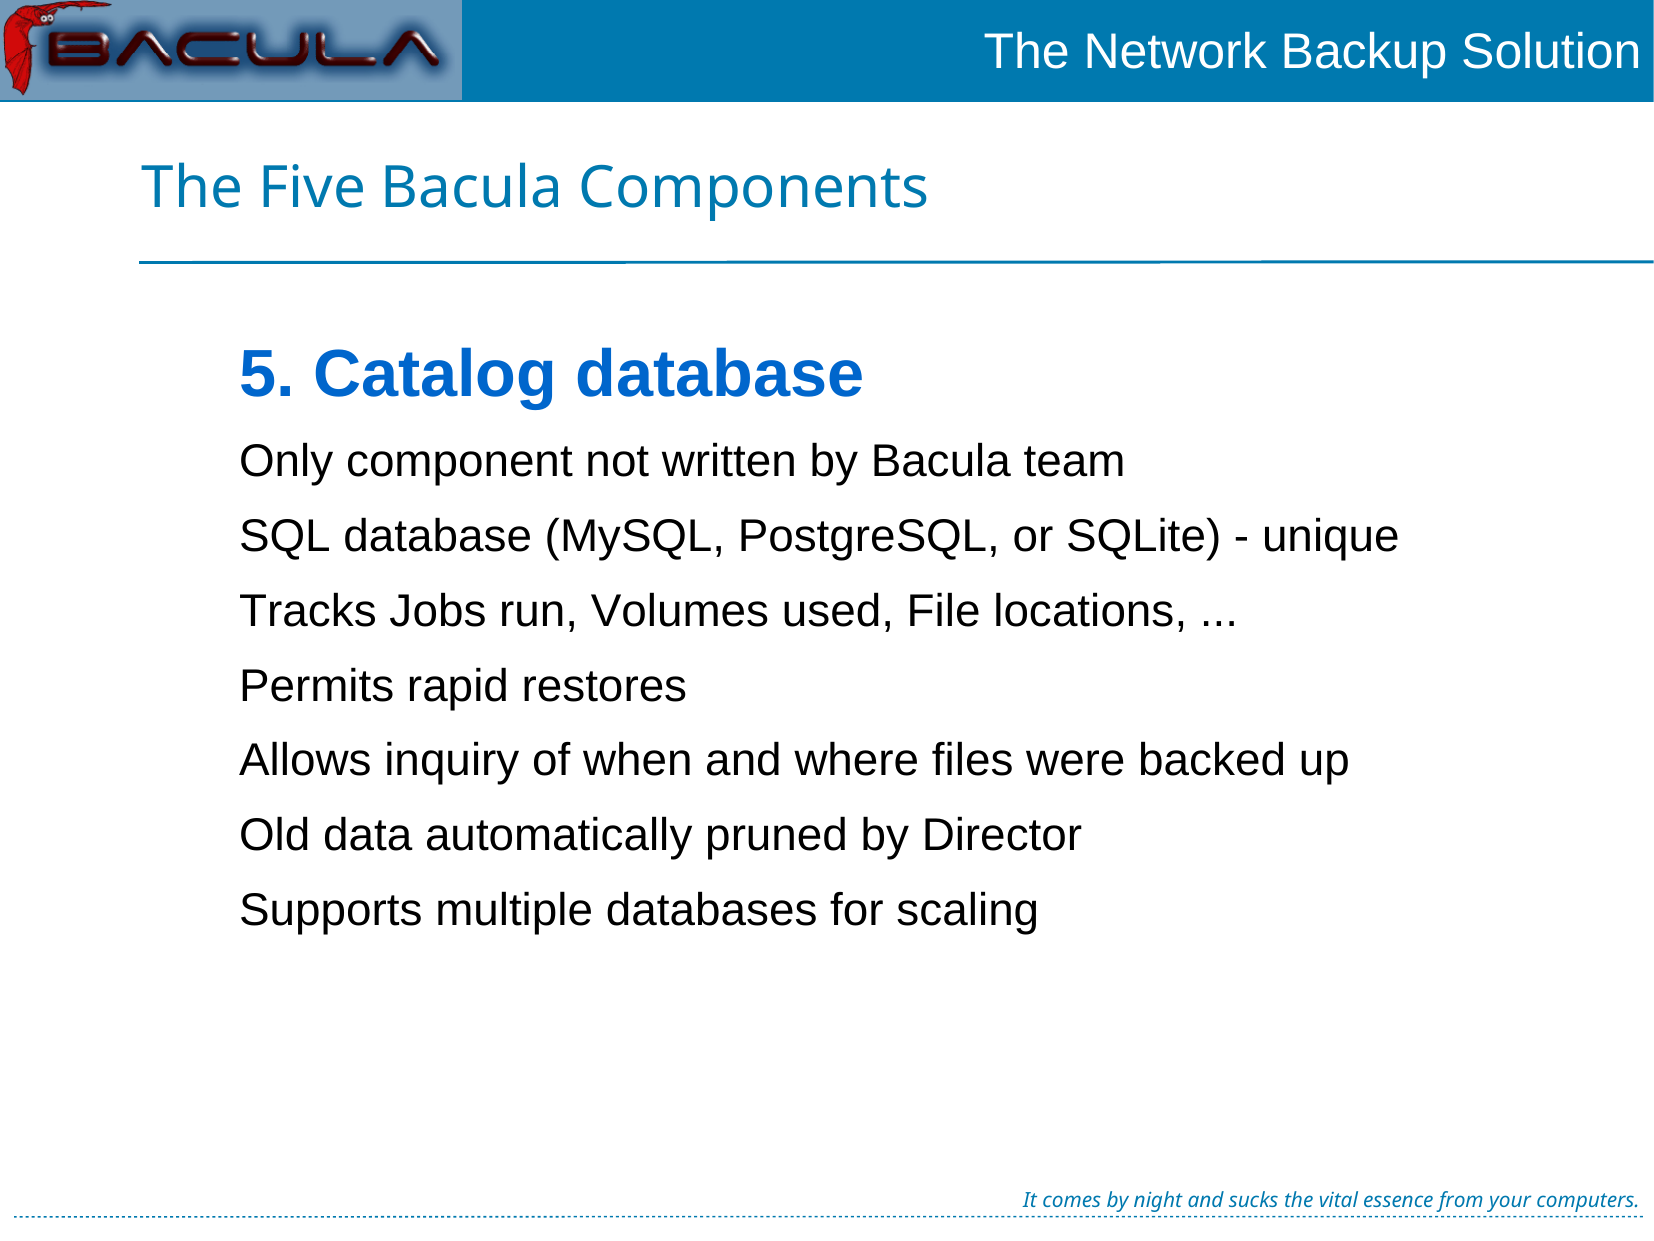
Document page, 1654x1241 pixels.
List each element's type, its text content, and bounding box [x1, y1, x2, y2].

list 5. Catalog database Only component not written by Bacula team SQL database (MySQL, PostgreSQL, or SQLite) - unique Tracks Jobs run, Volumes used, File locations, ... Permits rapid restores Allows inquiry of when and where files were backed up Old data automatically pruned by Director Supports multiple databases for scaling [144, 336, 1538, 1126]
picture [0, 0, 461, 99]
title The Five Bacula Components [141, 112, 1501, 226]
